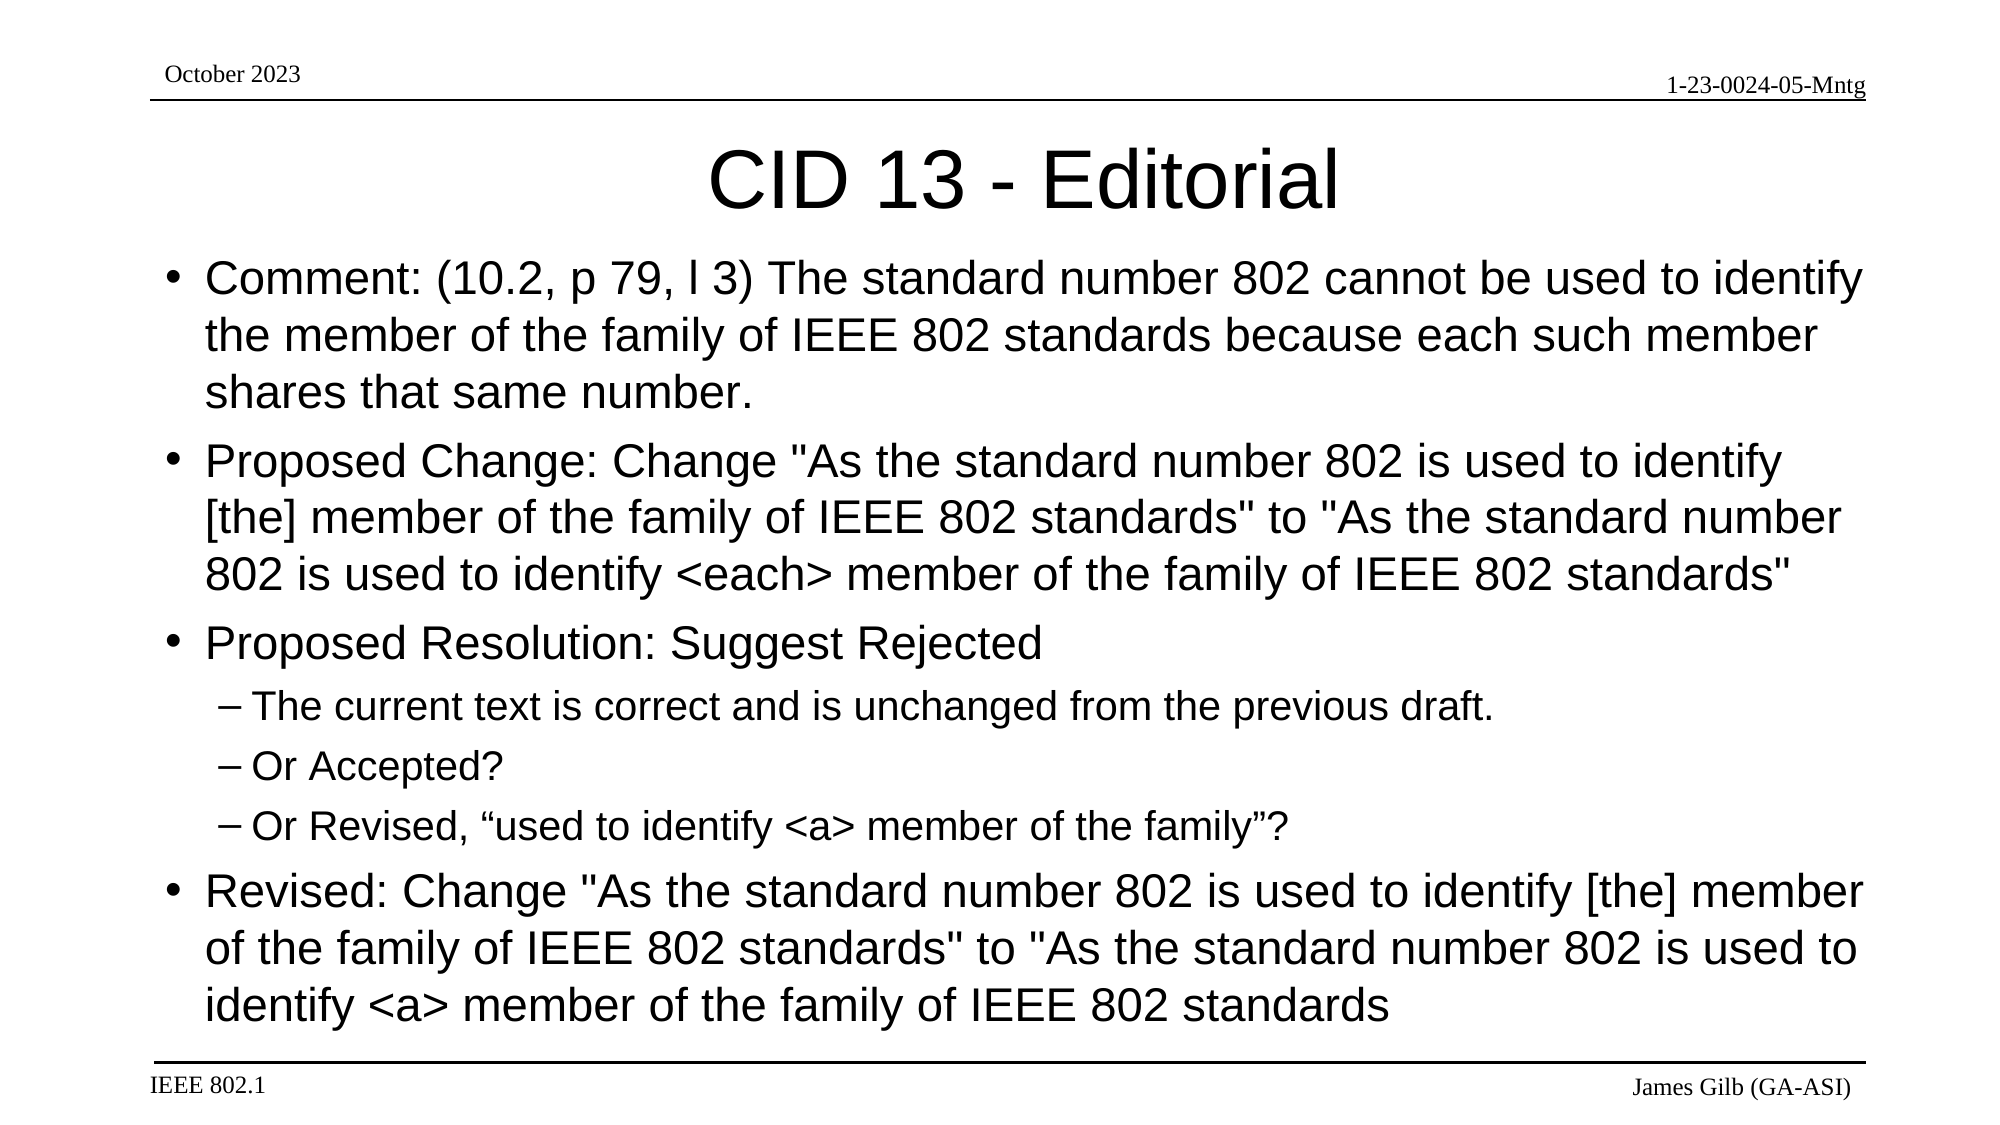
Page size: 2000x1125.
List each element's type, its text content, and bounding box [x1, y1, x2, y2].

list Comment: (10.2, p 79, l 3) The standard number 802 cannot be used to identify the member of the family of IEEE 802 standards because each such member shares that same number. Proposed Change: Change "As the standard number 802 is used to identify [the] member of the family of IEEE 802 standards" to "As the standard number 802 is used to identify <each> member of the family of IEEE 802 standards" Proposed Resolution: Suggest Rejected The current text is correct and is unchanged from the previous draft. Or Accepted? Or Revised, “used to identify <a> member of the family”? Revised: Change "As the standard number 802 is used to identify [the] member of the family of IEEE 802 standards" to "As the standard number 802 is used to identify <a> member of the family of IEEE 802 standards [149, 239, 1900, 1051]
title CID 13 - Editorial [149, 112, 1900, 238]
